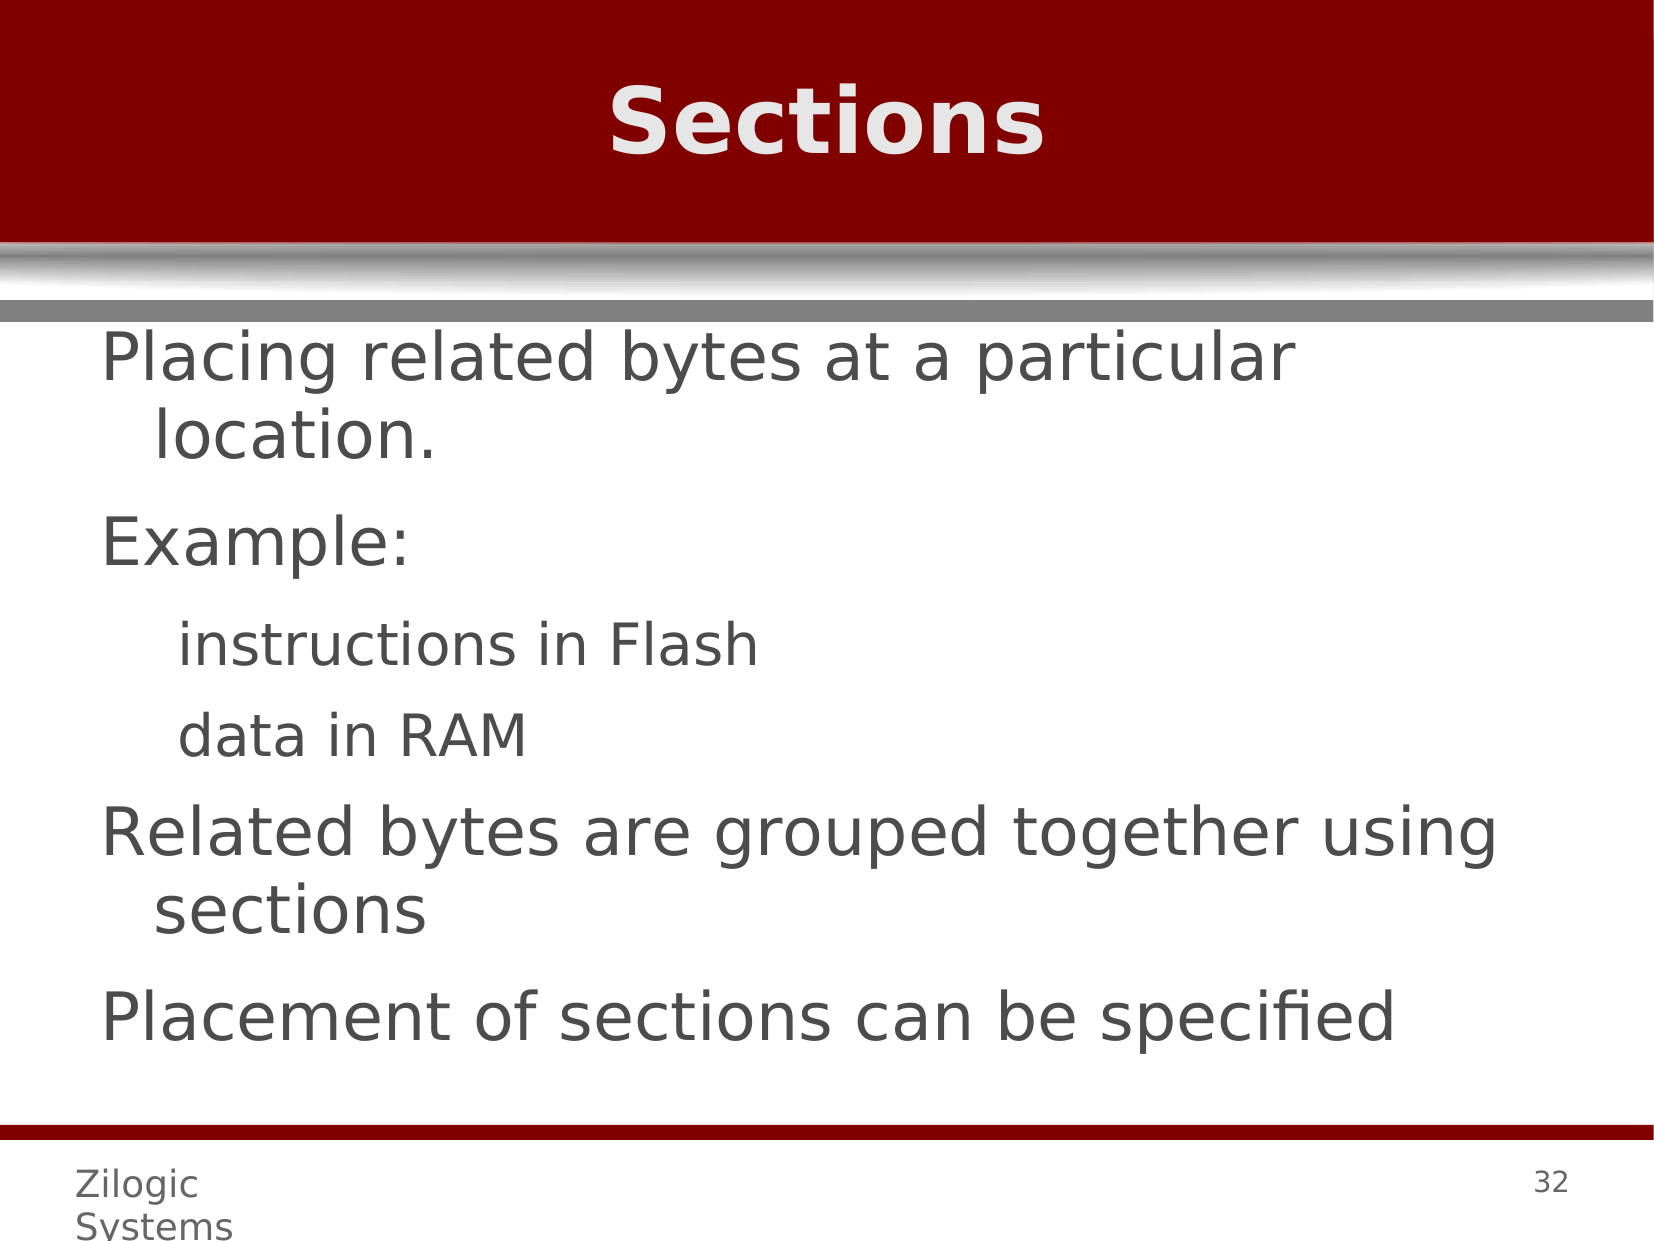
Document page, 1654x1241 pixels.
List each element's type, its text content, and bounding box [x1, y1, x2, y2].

title Sections [82, 18, 1571, 226]
list Placing related bytes at a particular location. Example: instructions in Flash data in RAM Related bytes are grouped together using sections Placement of sections can be specified [82, 318, 1571, 1109]
